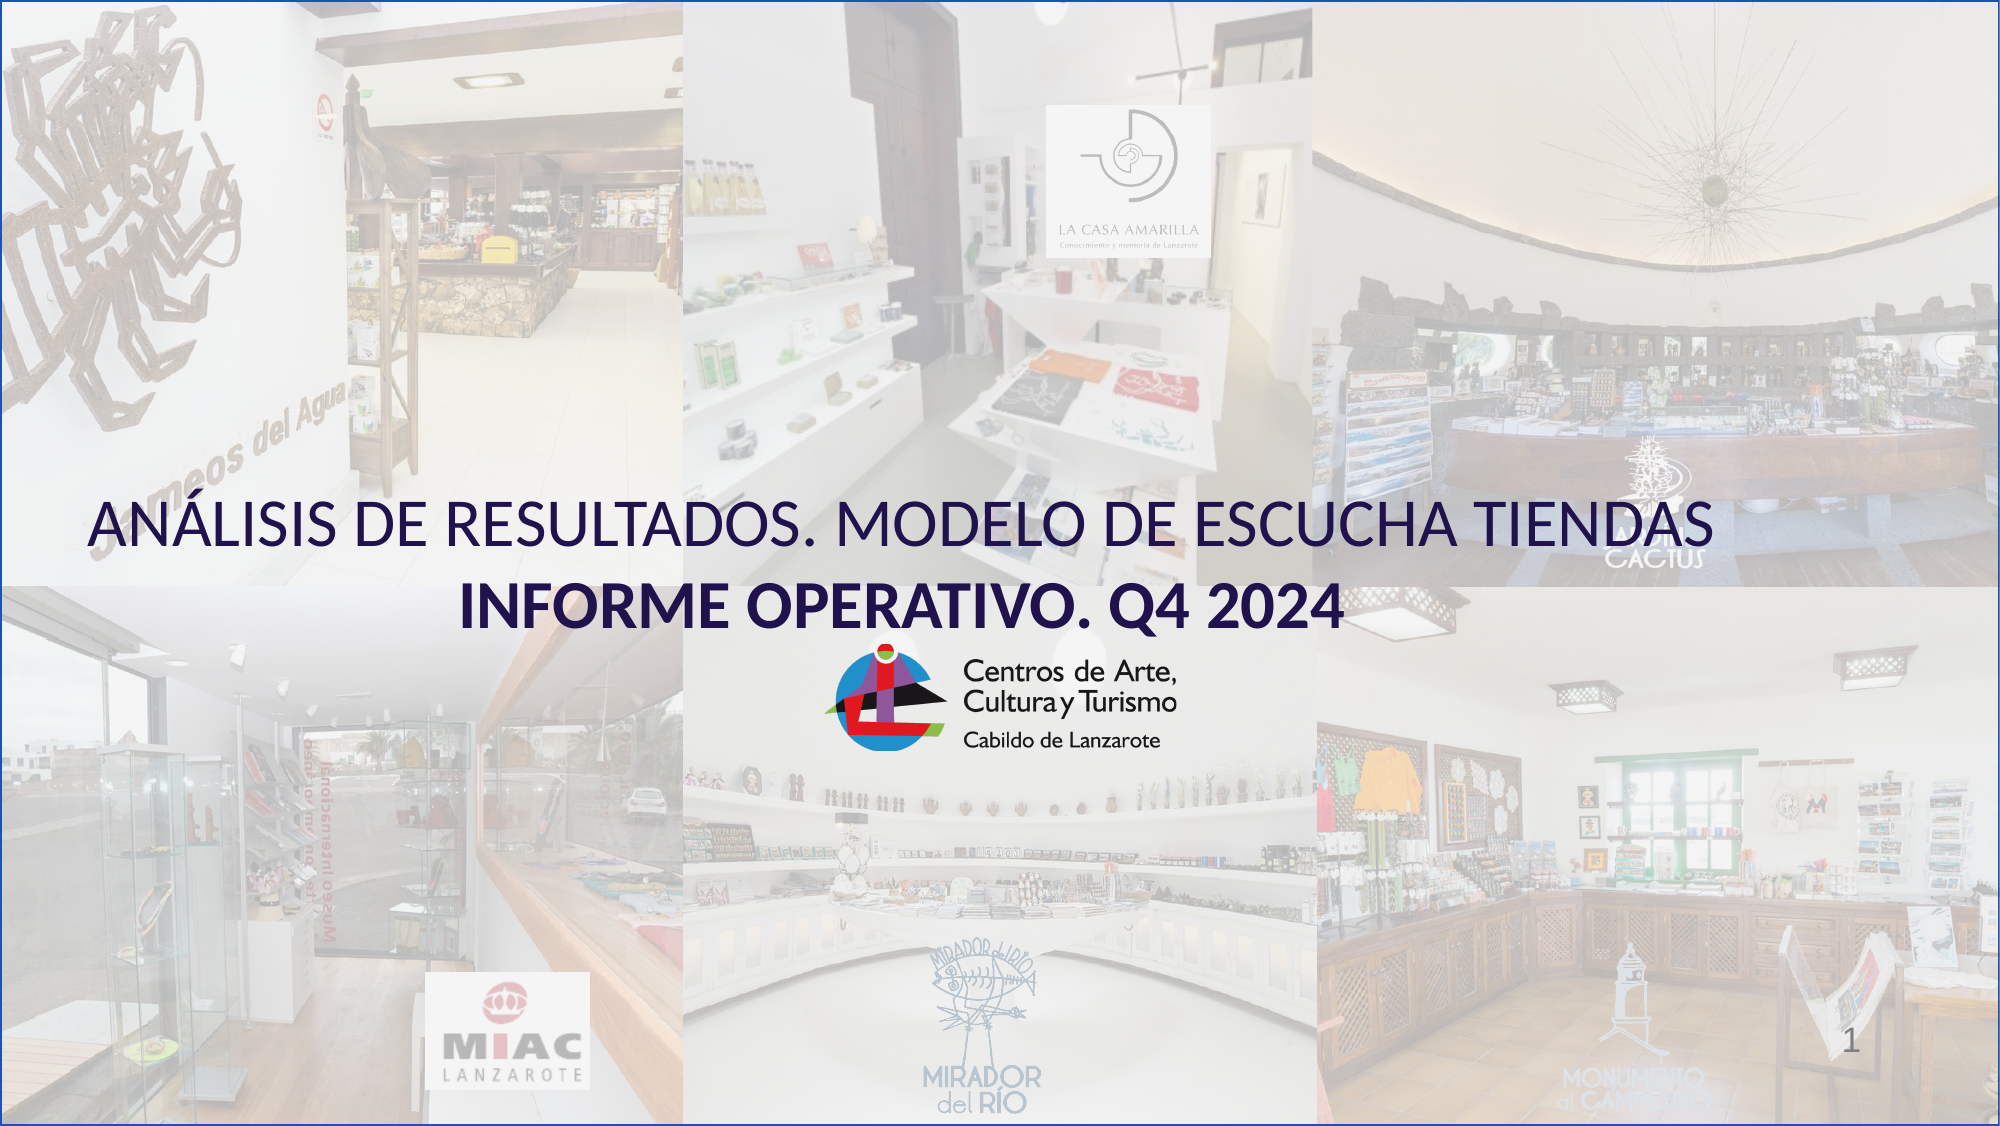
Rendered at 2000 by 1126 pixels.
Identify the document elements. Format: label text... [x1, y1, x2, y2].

text_box Análisis de Resultados. Modelo de Escucha Tiendas Informe Operativo. Q4 2024 [0, 468, 1847, 737]
slide_number <number> [1412, 1008, 1880, 1069]
picture [824, 644, 1177, 751]
text_box [0, 0, 2000, 1126]
